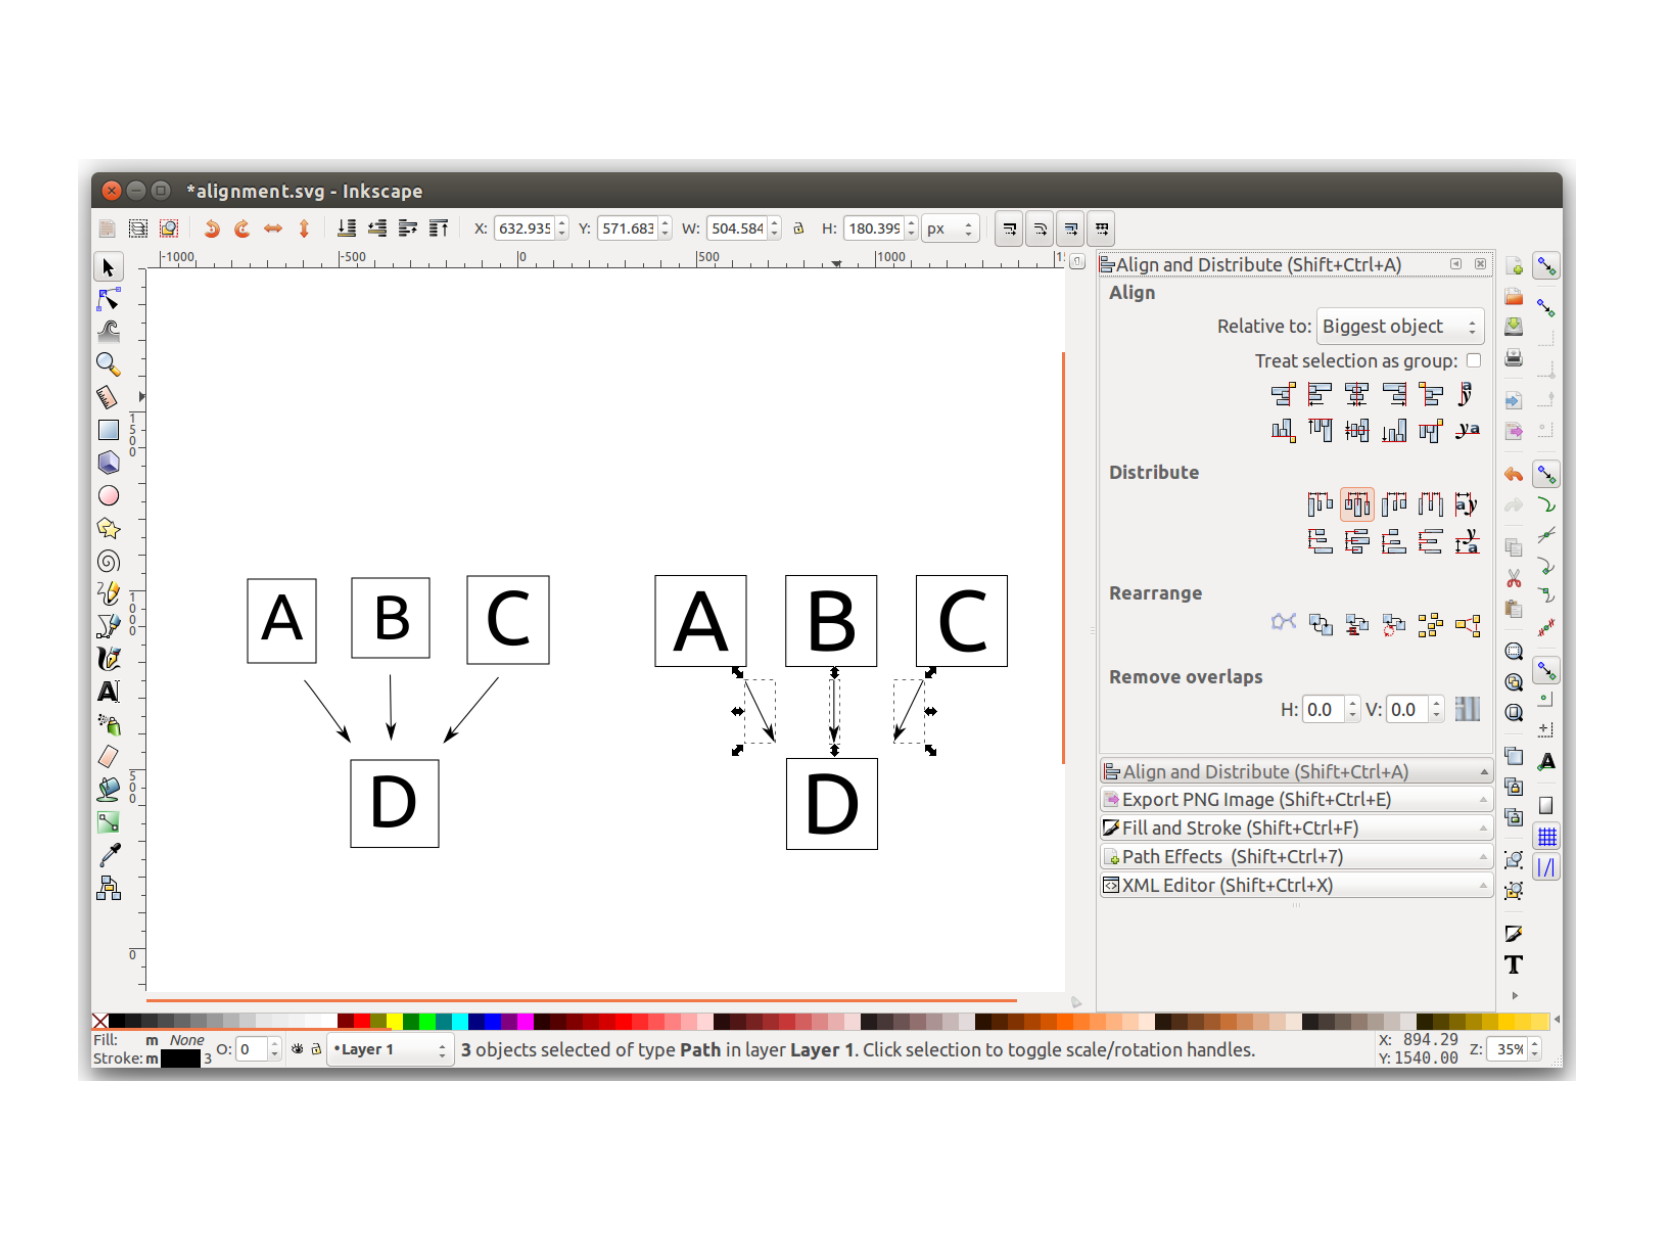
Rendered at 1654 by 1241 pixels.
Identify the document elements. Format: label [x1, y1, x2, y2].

picture [78, 159, 1576, 1081]
